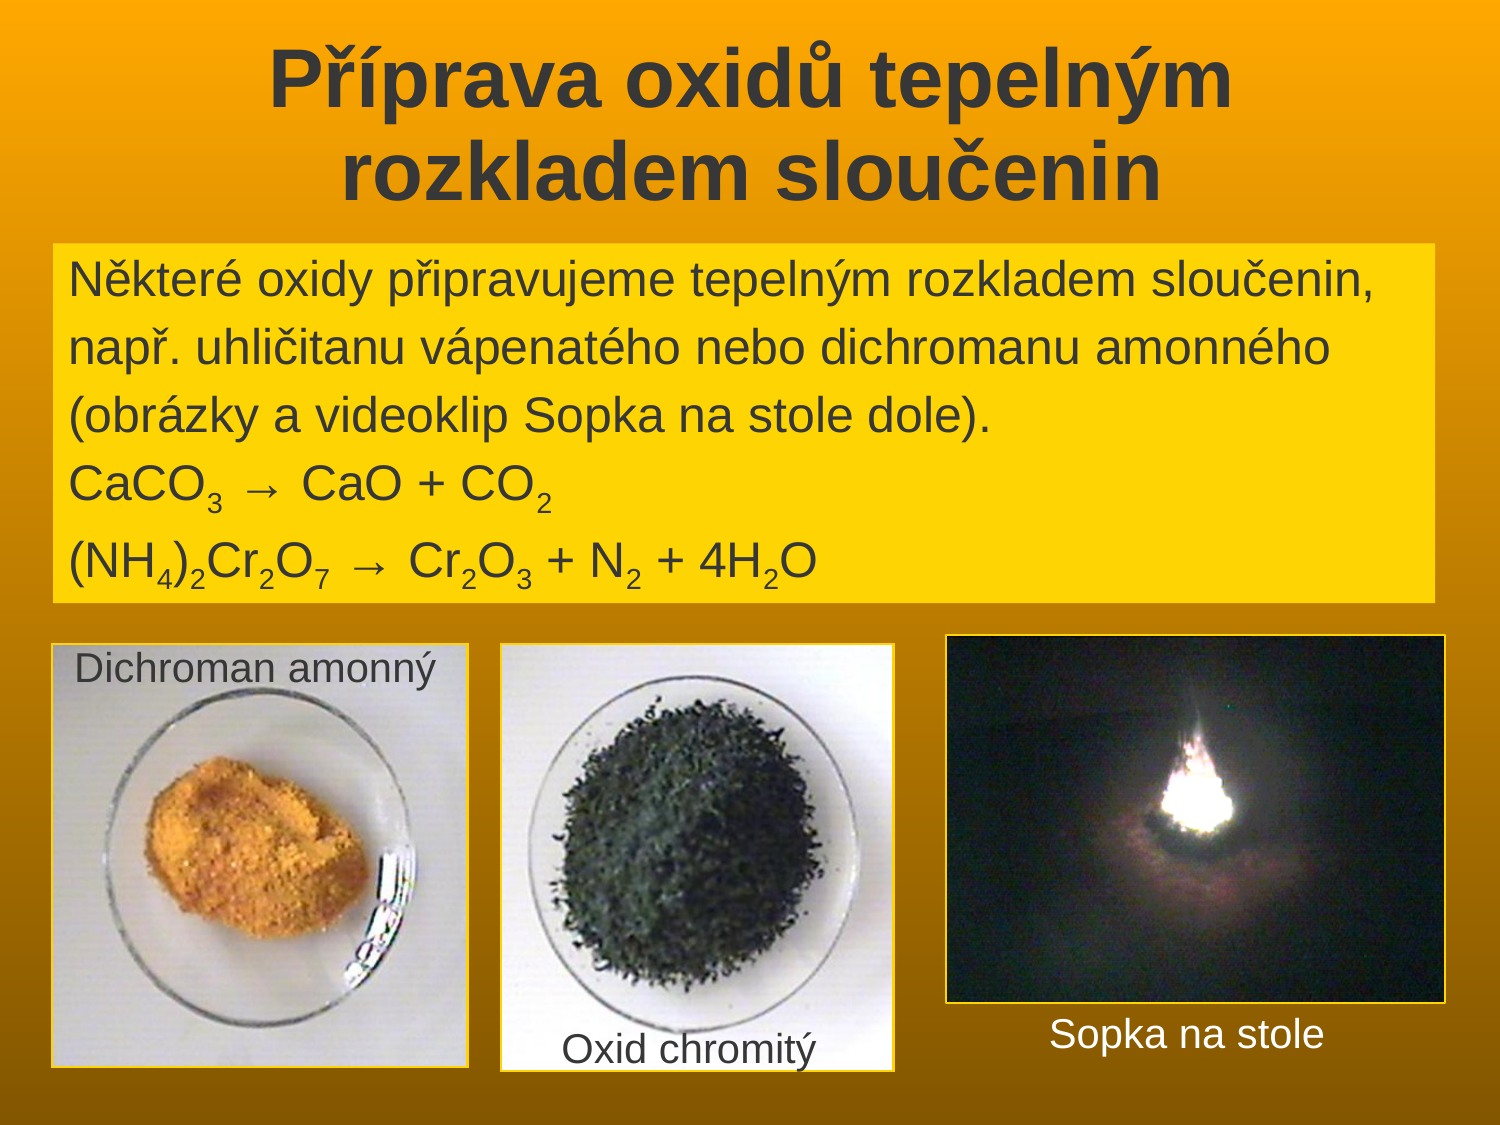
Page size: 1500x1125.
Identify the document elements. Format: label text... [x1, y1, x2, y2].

title Příprava oxidů tepelným rozkladem sloučenin [76, 24, 1427, 226]
text_box Oxid chromitý [486, 1014, 892, 1081]
text_box Sopka na stole [938, 999, 1436, 1066]
text_box [501, 645, 893, 1071]
list Některé oxidy připravujeme tepelným rozkladem sloučenin, např. uhličitanu vápenatého nebo dichromanu amonného (obrázky a videoklip Sopka na stole dole). CaCO3 → CaO + CO2 (NH4)2Cr2O7 → Cr2O3 + N2 + 4H2O [53, 243, 1436, 603]
text_box Dichroman amonný [41, 633, 470, 699]
text_box [53, 699, 467, 1066]
picture [944, 633, 1447, 1004]
